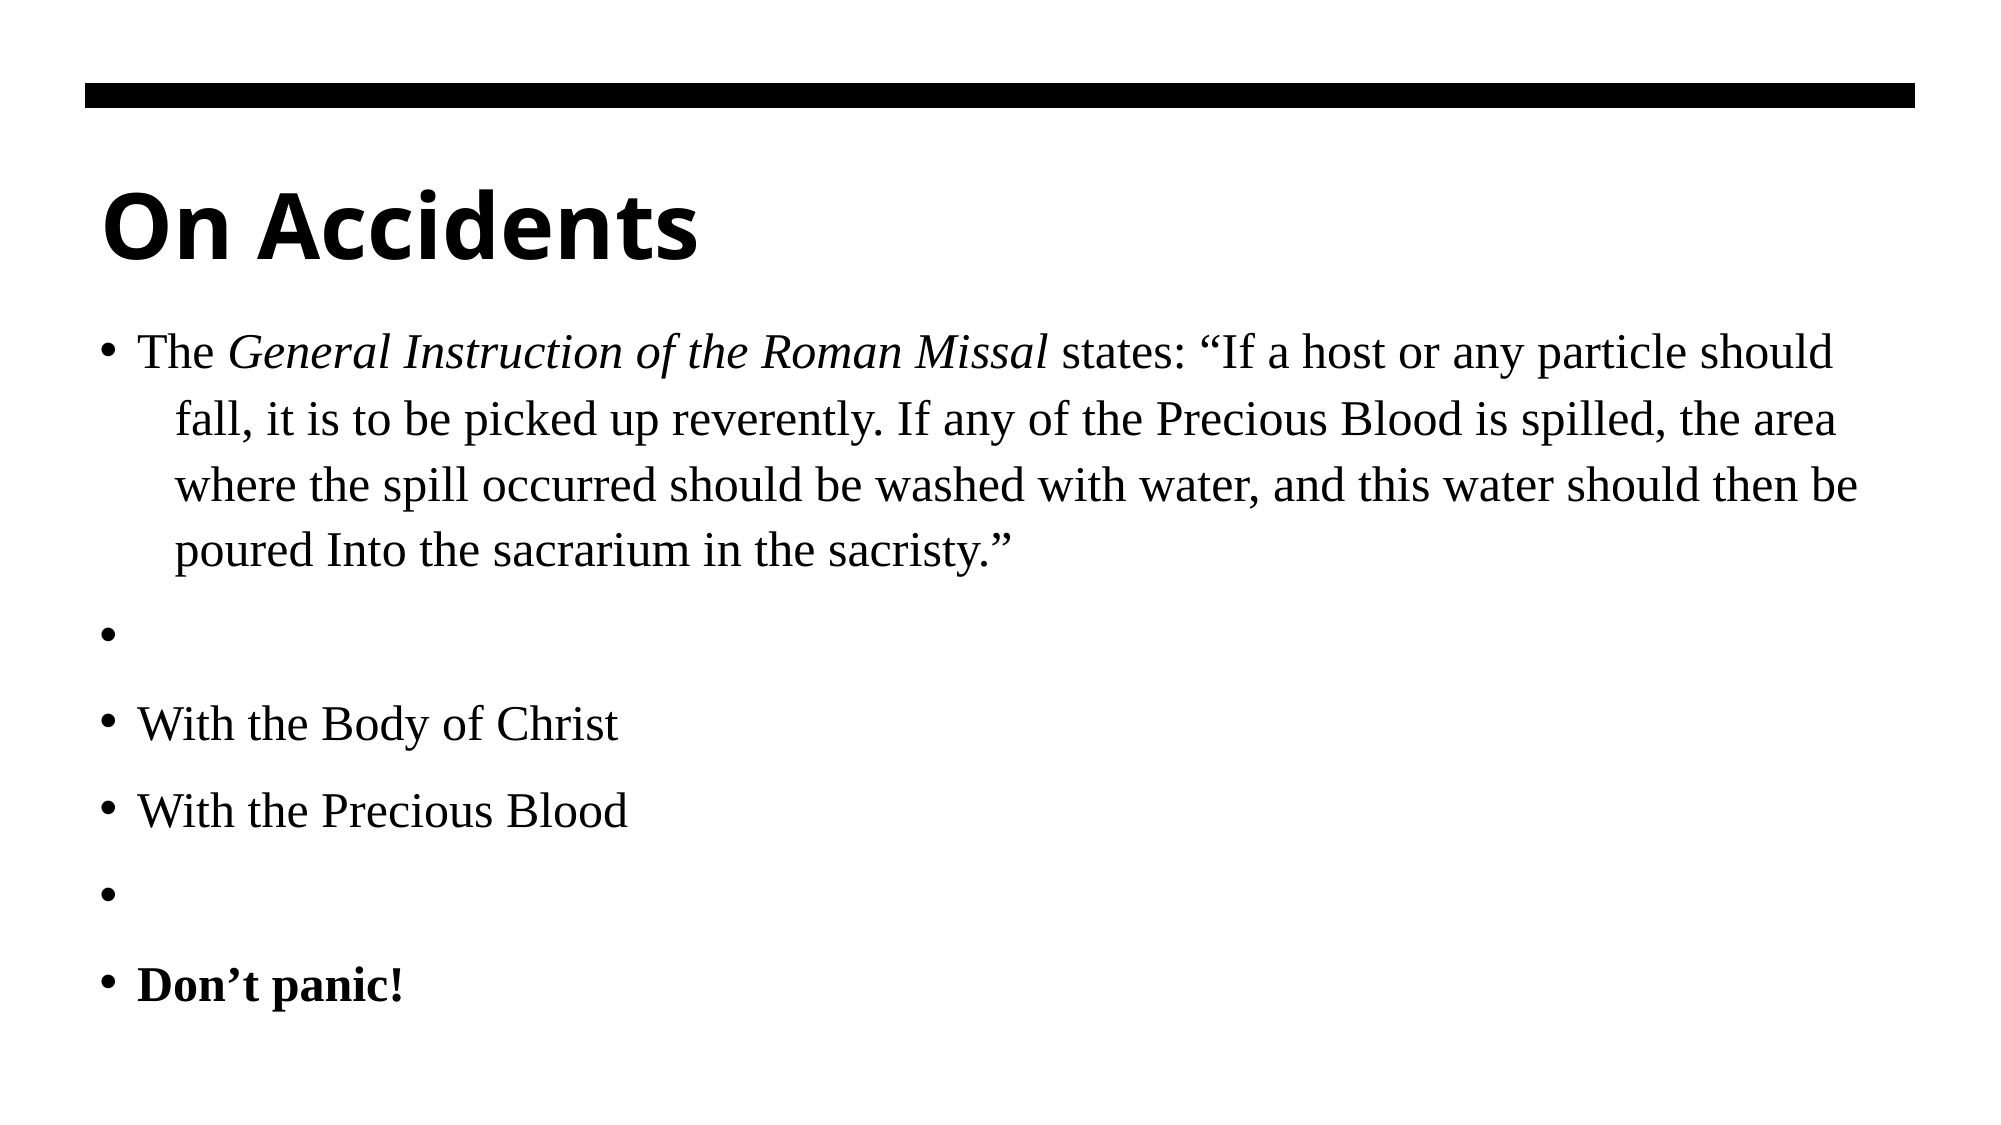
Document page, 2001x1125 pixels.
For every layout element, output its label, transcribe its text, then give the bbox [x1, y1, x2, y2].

list The General Instruction of the Roman Missal states: “If a host or any particle should fall, it is to be picked up reverently. If any of the Precious Blood is spilled, the area where the spill occurred should be washed with water, and this water should then be poured Into the sacrarium in the sacristy.” With the Body of Christ With the Precious Blood Don’t panic! [84, 305, 1915, 1042]
title On Accidents [85, 160, 1916, 401]
